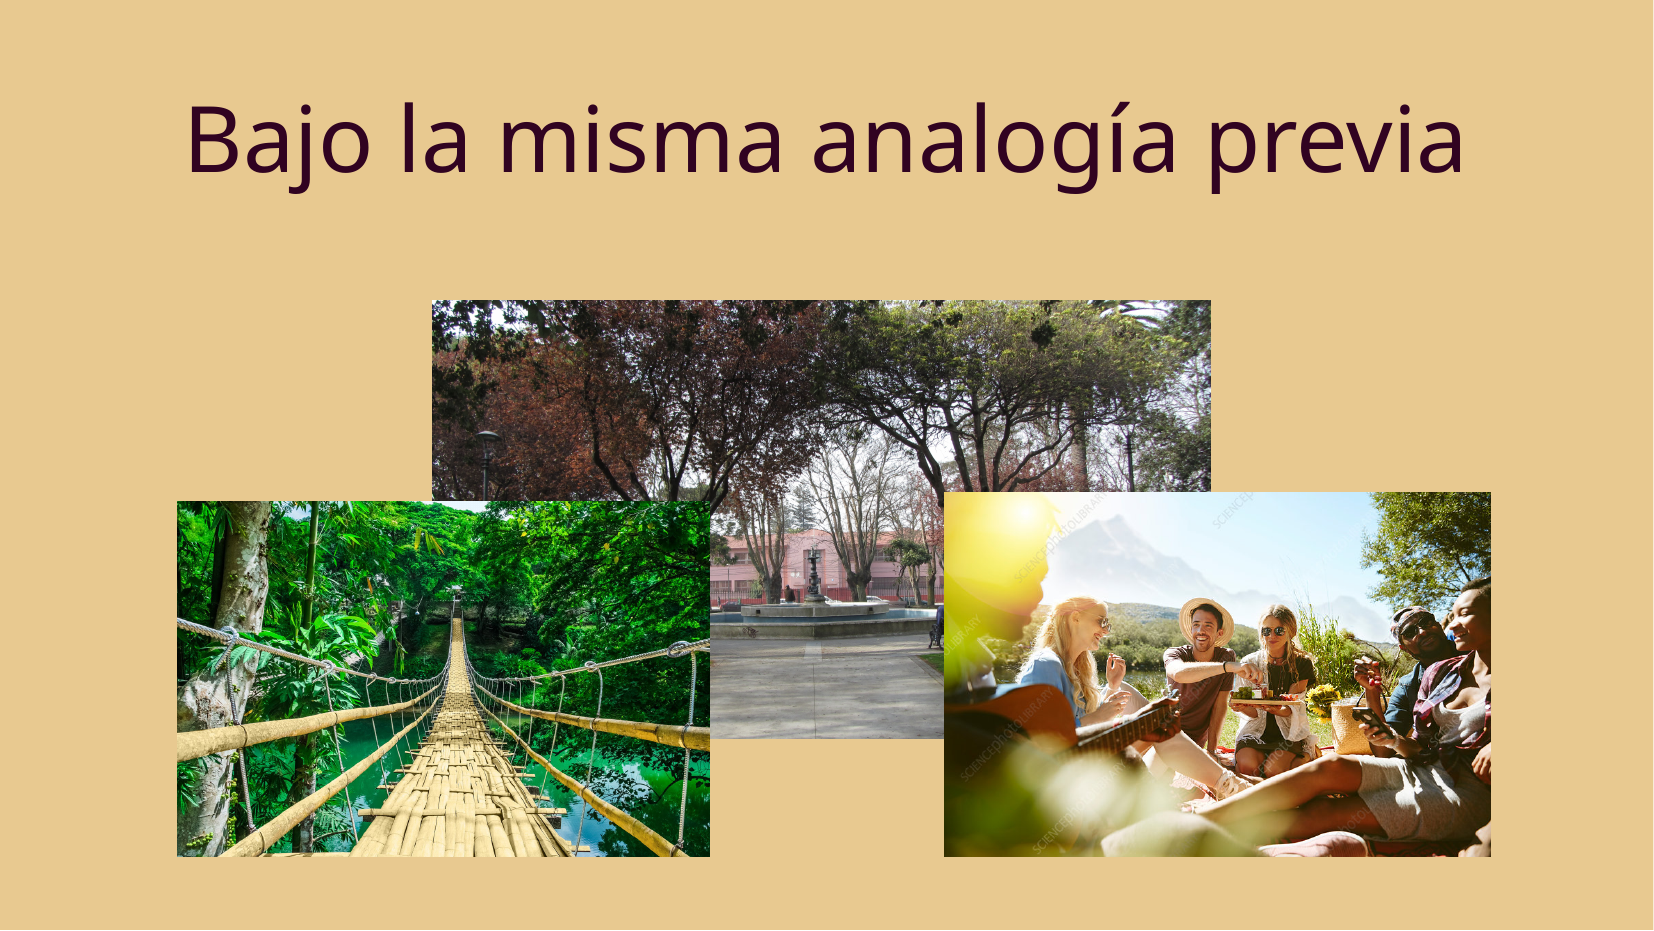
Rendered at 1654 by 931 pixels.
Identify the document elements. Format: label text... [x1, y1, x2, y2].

picture [177, 300, 1491, 857]
title Bajo la misma analogía previa [82, 59, 1571, 215]
